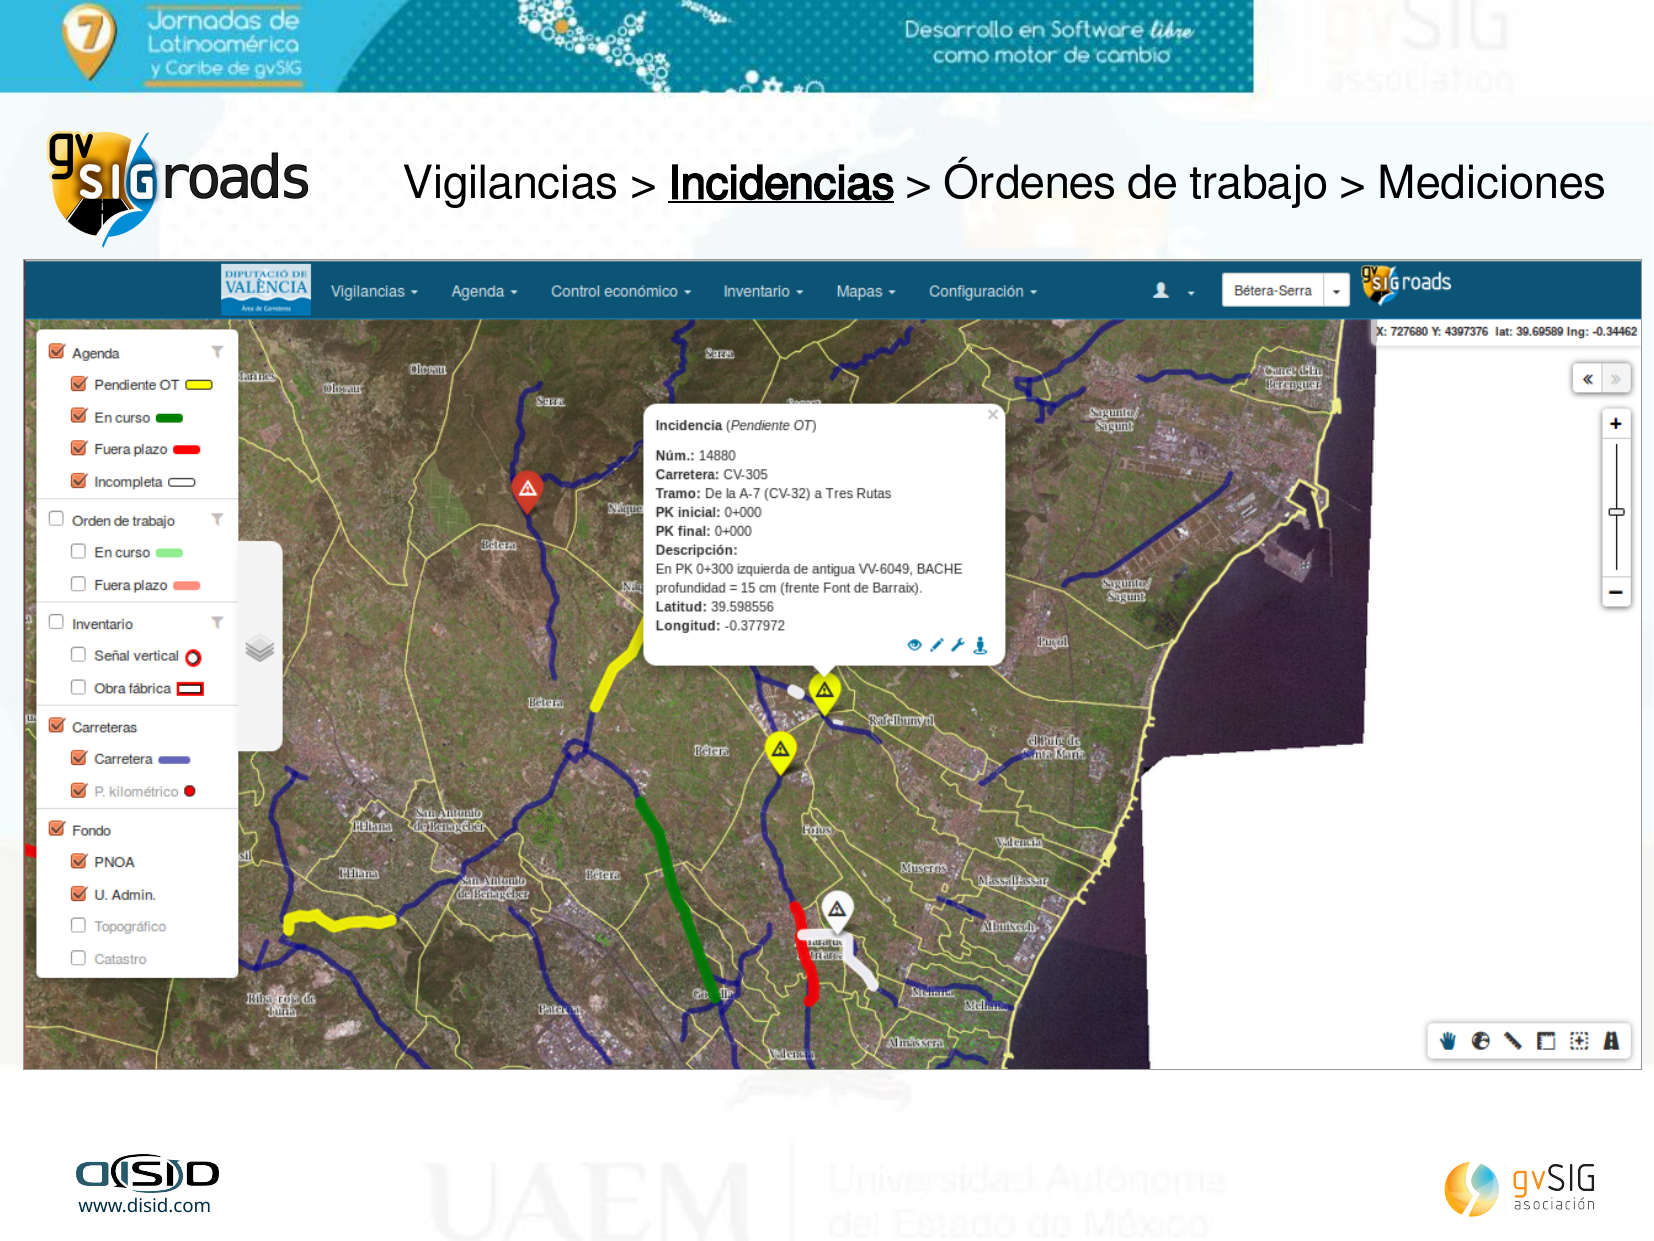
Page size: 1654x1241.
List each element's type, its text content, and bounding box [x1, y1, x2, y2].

title Vigilancias > Incidencias > Órdenes de trabajo > Mediciones [314, 131, 1607, 234]
picture [0, 0, 1654, 1241]
